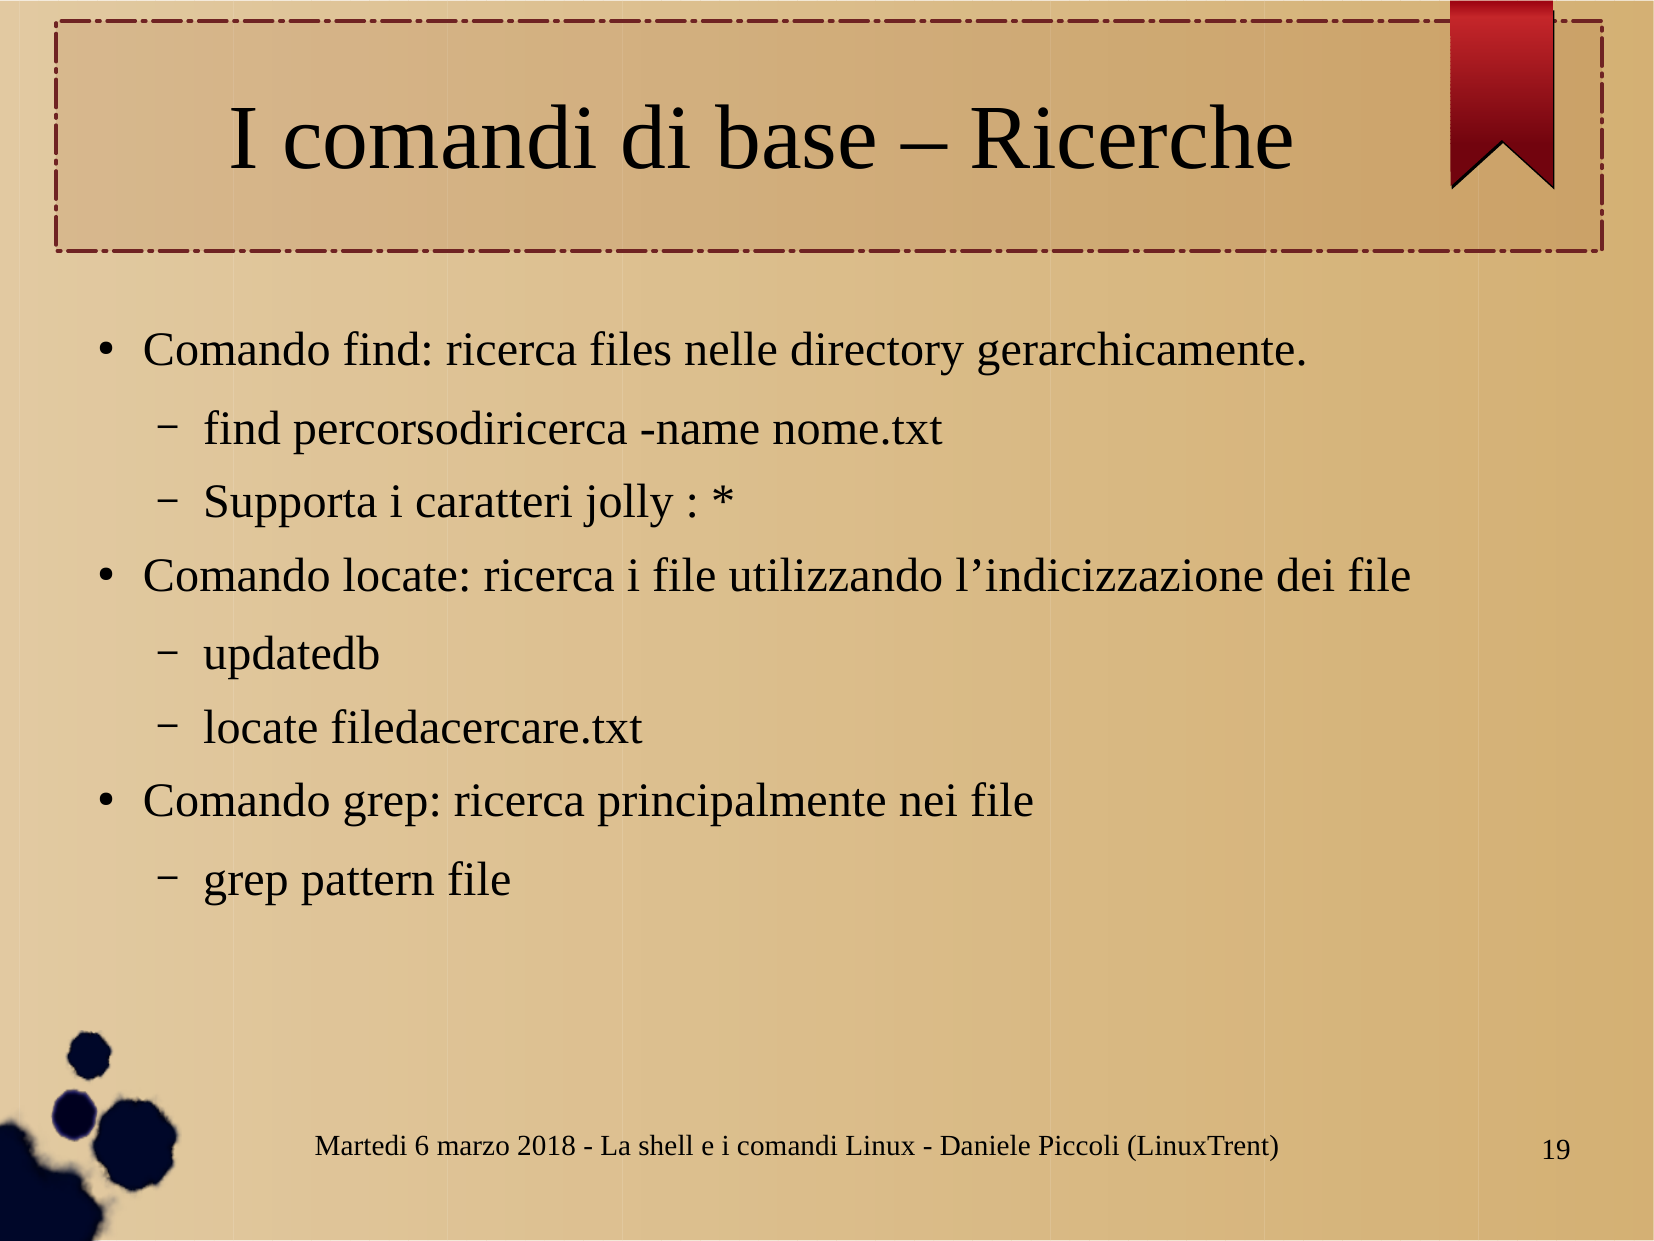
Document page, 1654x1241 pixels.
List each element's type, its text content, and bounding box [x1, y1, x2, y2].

list Comando find: ricerca files nelle directory gerarchicamente. find percorsodiricerca -name nome.txt Supporta i caratteri jolly : * Comando locate: ricerca i file utilizzando l’indicizzazione dei file updatedb locate filedacercare.txt Comando grep: ricerca principalmente nei file grep pattern file [82, 322, 1619, 910]
title I comandi di base – Ricerche [82, 47, 1412, 229]
